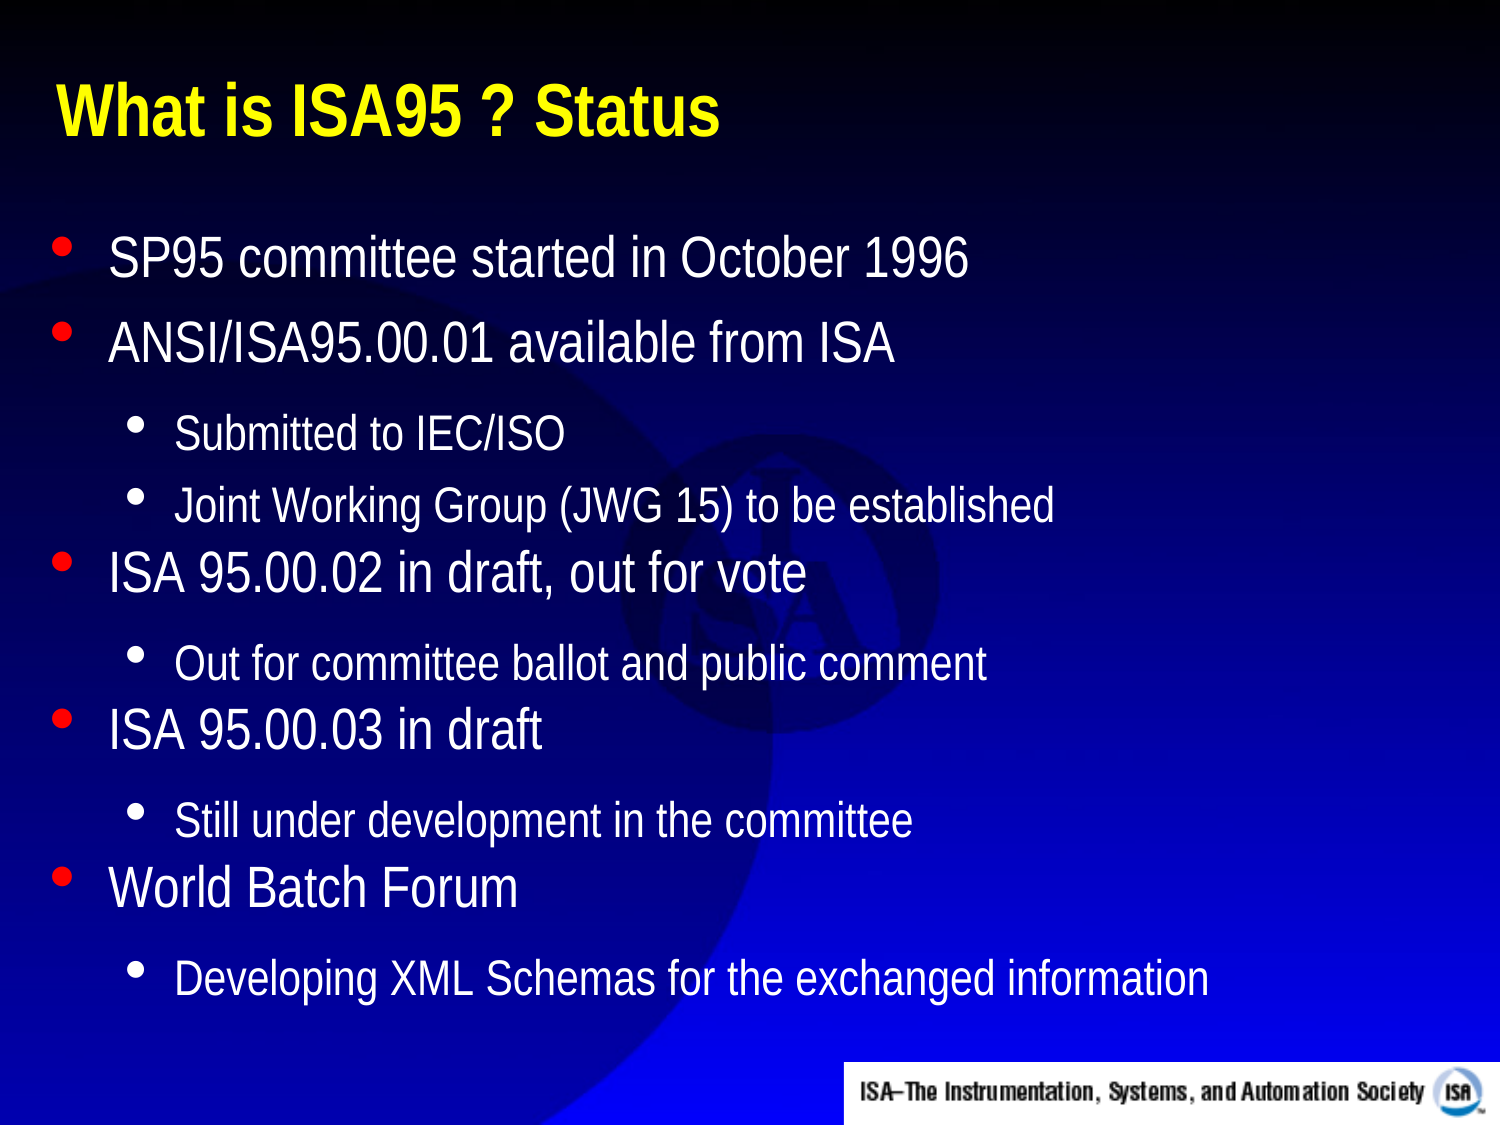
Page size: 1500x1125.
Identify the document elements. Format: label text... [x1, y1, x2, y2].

list SP95 committee started in October 1996 ANSI/ISA95.00.01 available from ISA Submitted to IEC/ISO Joint Working Group (JWG 15) to be established ISA 95.00.02 in draft, out for vote Out for committee ballot and public comment ISA 95.00.03 in draft Still under development in the committee World Batch Forum Developing XML Schemas for the exchanged information [37, 224, 1463, 1038]
title What is ISA95 ? Status [41, 12, 1463, 201]
picture [0, 0, 1500, 1125]
